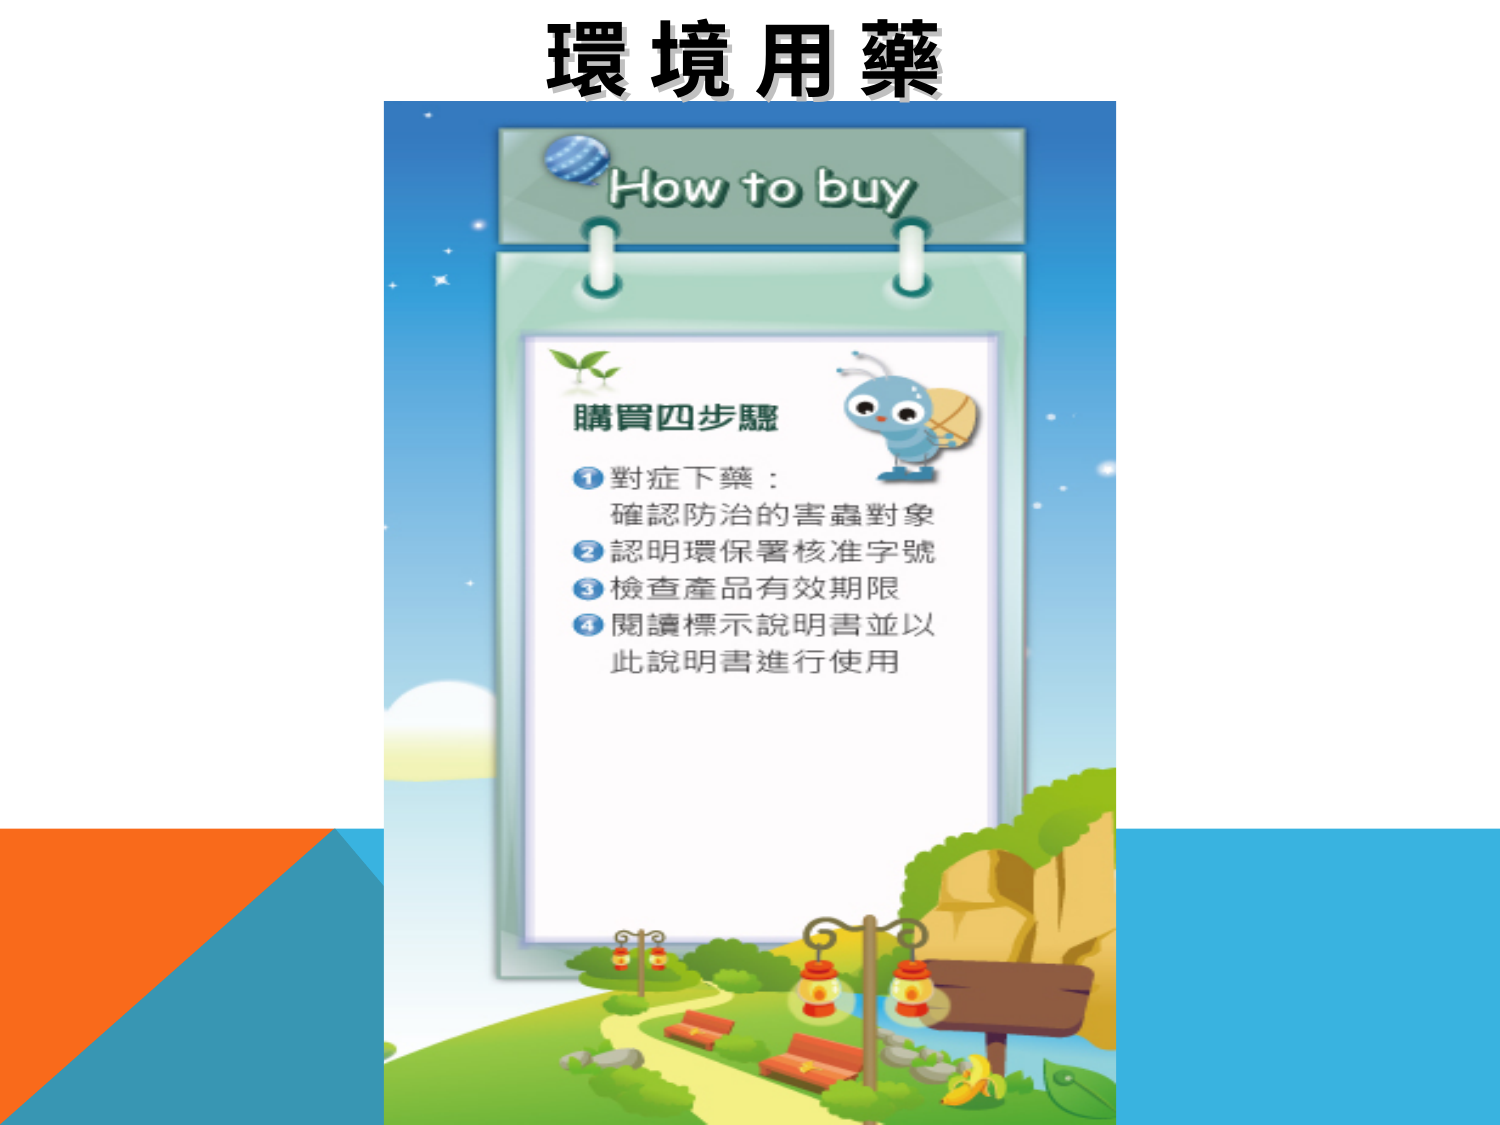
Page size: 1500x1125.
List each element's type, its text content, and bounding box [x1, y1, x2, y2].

picture [383, 101, 1117, 1125]
text_box 環 境 用 藥 [466, 0, 1022, 115]
